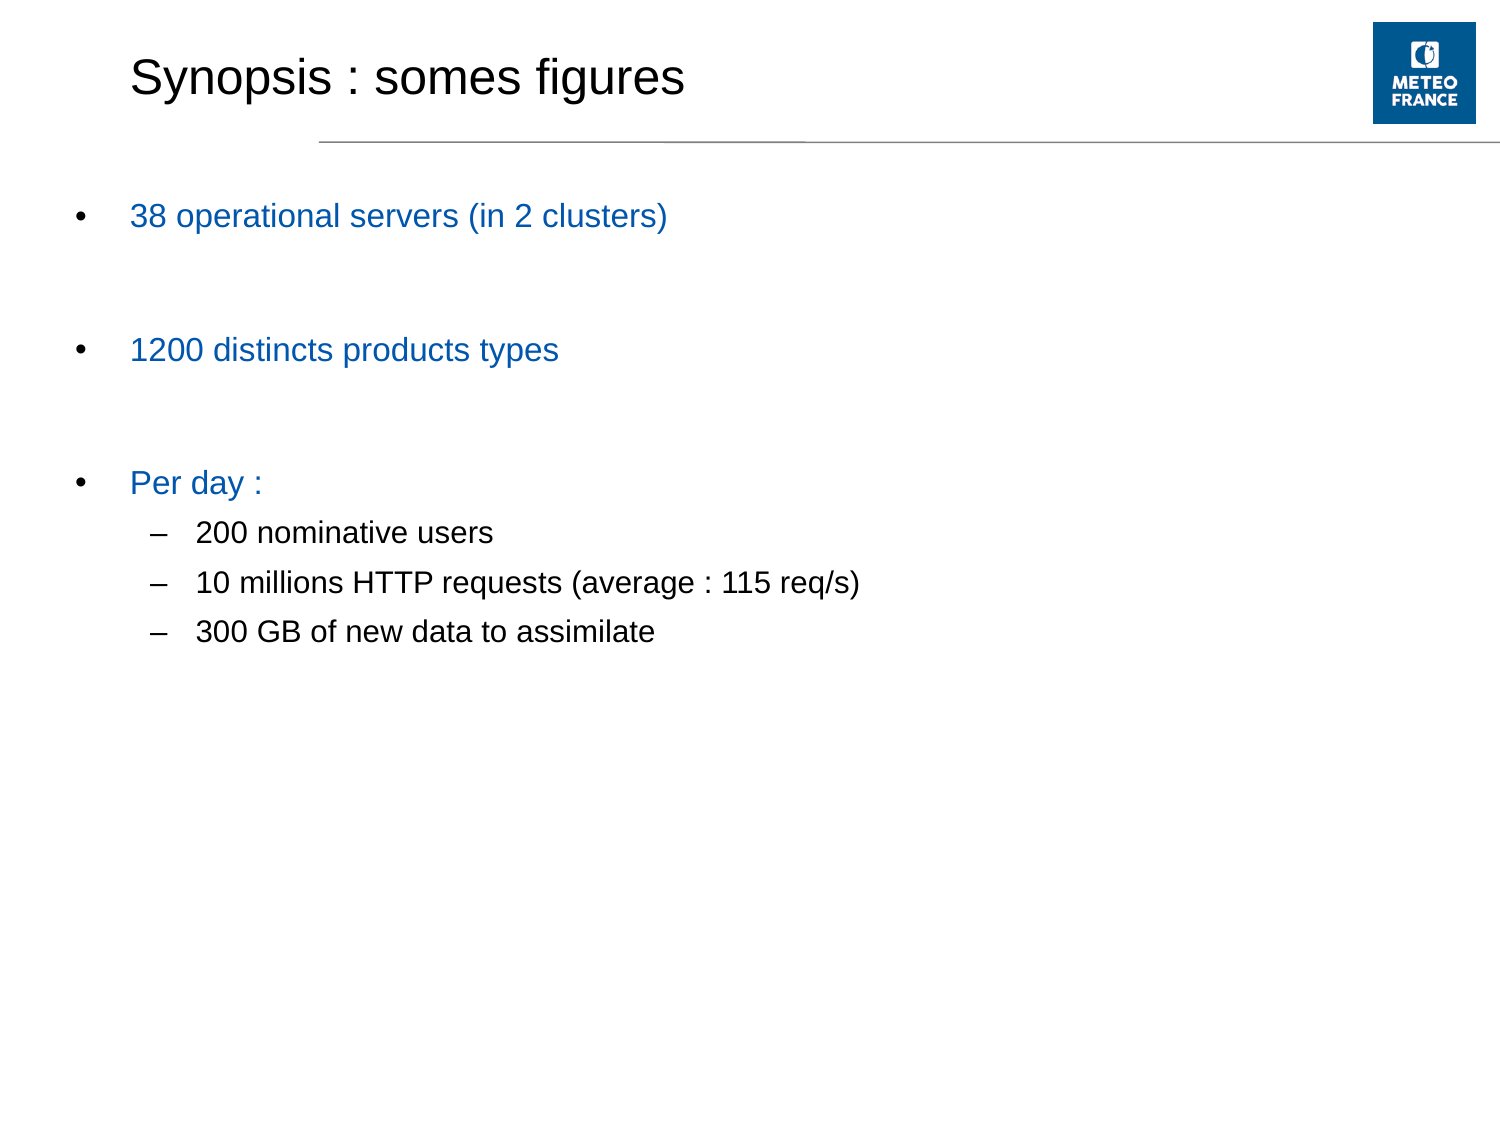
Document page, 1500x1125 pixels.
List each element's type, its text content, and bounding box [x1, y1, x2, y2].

title Synopsis : somes figures [129, 23, 1500, 141]
list 38 operational servers (in 2 clusters) 1200 distincts products types Per day : 200 nominative users 10 millions HTTP requests (average : 115 req/s) 300 GB of new data to assimilate [75, 197, 1425, 1006]
